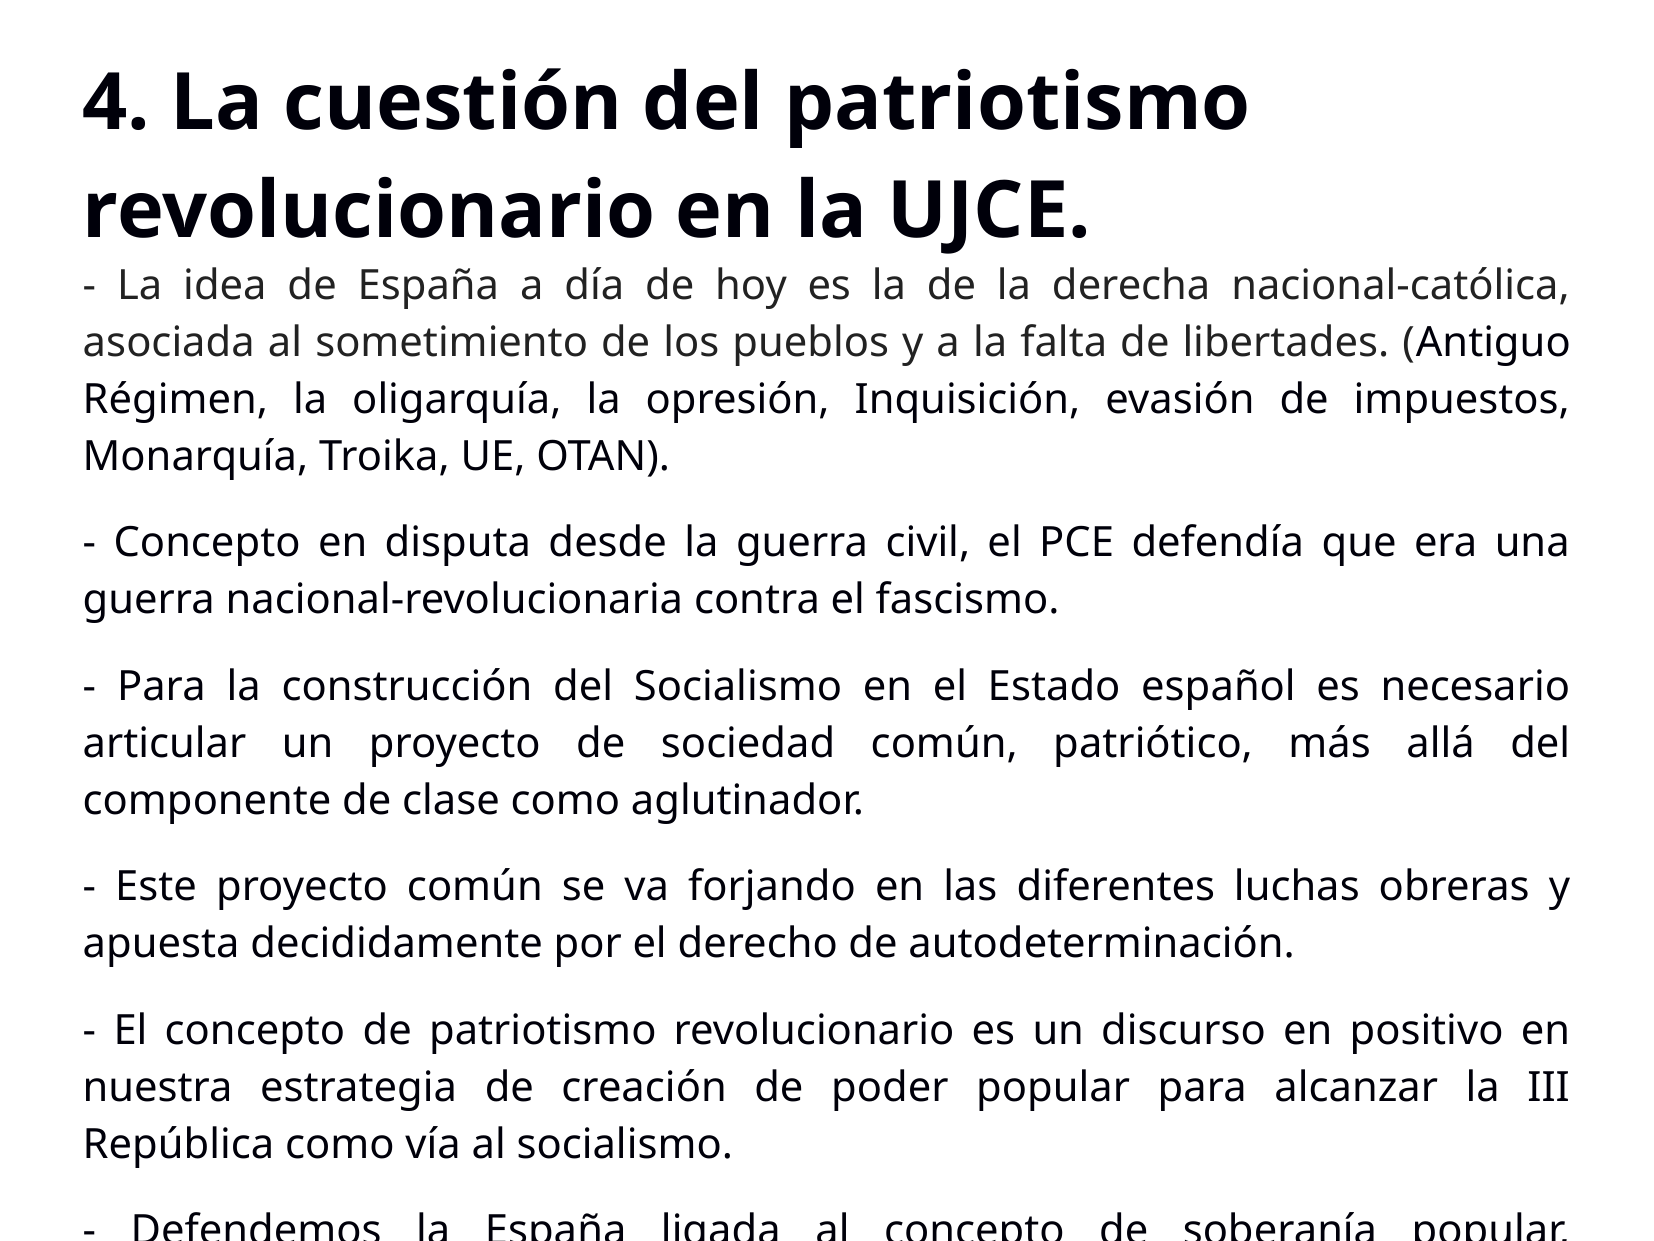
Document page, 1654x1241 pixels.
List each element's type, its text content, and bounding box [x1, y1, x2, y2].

list - La idea de España a día de hoy es la de la derecha nacional-católica, asociada al sometimiento de los pueblos y a la falta de libertades. (Antiguo Régimen, la oligarquía, la opresión, Inquisición, evasión de impuestos, Monarquía, Troika, UE, OTAN). - Concepto en disputa desde la guerra civil, el PCE defendía que era una guerra nacional-revolucionaria contra el fascismo. - Para la construcción del Socialismo en el Estado español es necesario articular un proyecto de sociedad común, patriótico, más allá del componente de clase como aglutinador. - Este proyecto común se va forjando en las diferentes luchas obreras y apuesta decididamente por el derecho de autodeterminación. - El concepto de patriotismo revolucionario es un discurso en positivo en nuestra estrategia de creación de poder popular para alcanzar la III República como vía al socialismo. - Defendemos la España ligada al concepto de soberanía popular, plurinacional, republicana y con memoria histórica. [82, 254, 1571, 1216]
title 4. La cuestión del patriotismo revolucionario en la UJCE. [82, 49, 1571, 254]
